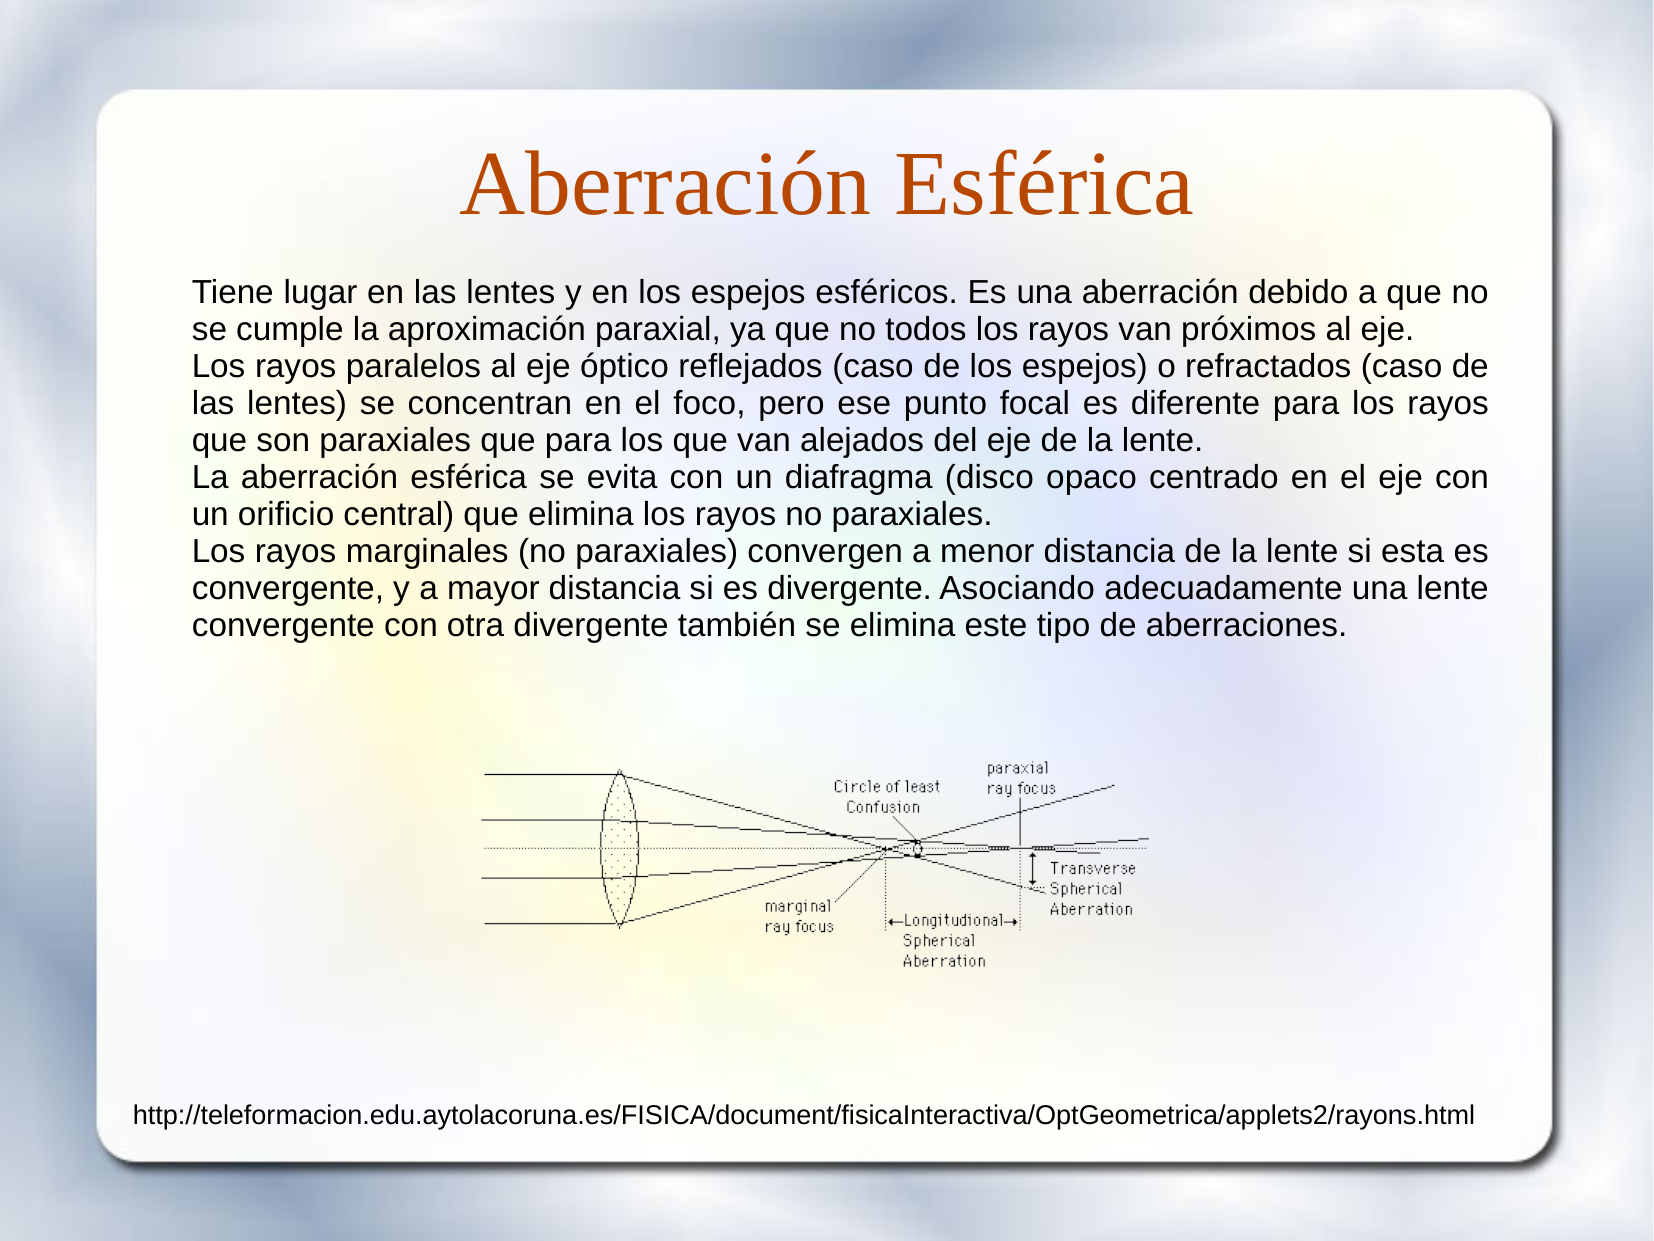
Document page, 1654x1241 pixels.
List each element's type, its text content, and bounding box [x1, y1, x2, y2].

text_box Tiene lugar en las lentes y en los espejos esféricos. Es una aberración debido a que no se cumple la aproximación paraxial, ya que no todos los rayos van próximos al eje. Los rayos paralelos al eje óptico reflejados (caso de los espejos) o refractados (caso de las lentes) se concentran en el foco, pero ese punto focal es diferente para los rayos que son paraxiales que para los que van alejados del eje de la lente. La aberración esférica se evita con un diafragma (disco opaco centrado en el eje con un orificio central) que elimina los rayos no paraxiales. Los rayos marginales (no paraxiales) convergen a menor distancia de la lente si esta es convergente, y a mayor distancia si es divergente. Asociando adecuadamente una lente convergente con otra divergente también se elimina este tipo de aberraciones. [177, 265, 1506, 654]
title Aberración Esférica [121, 132, 1534, 235]
picture [0, 0, 1654, 1241]
text_box http://teleformacion.edu.aytolacoruna.es/FISICA/document/fisicaInteractiva/OptGeometrica/applets2/rayons.html [118, 1092, 1536, 1138]
